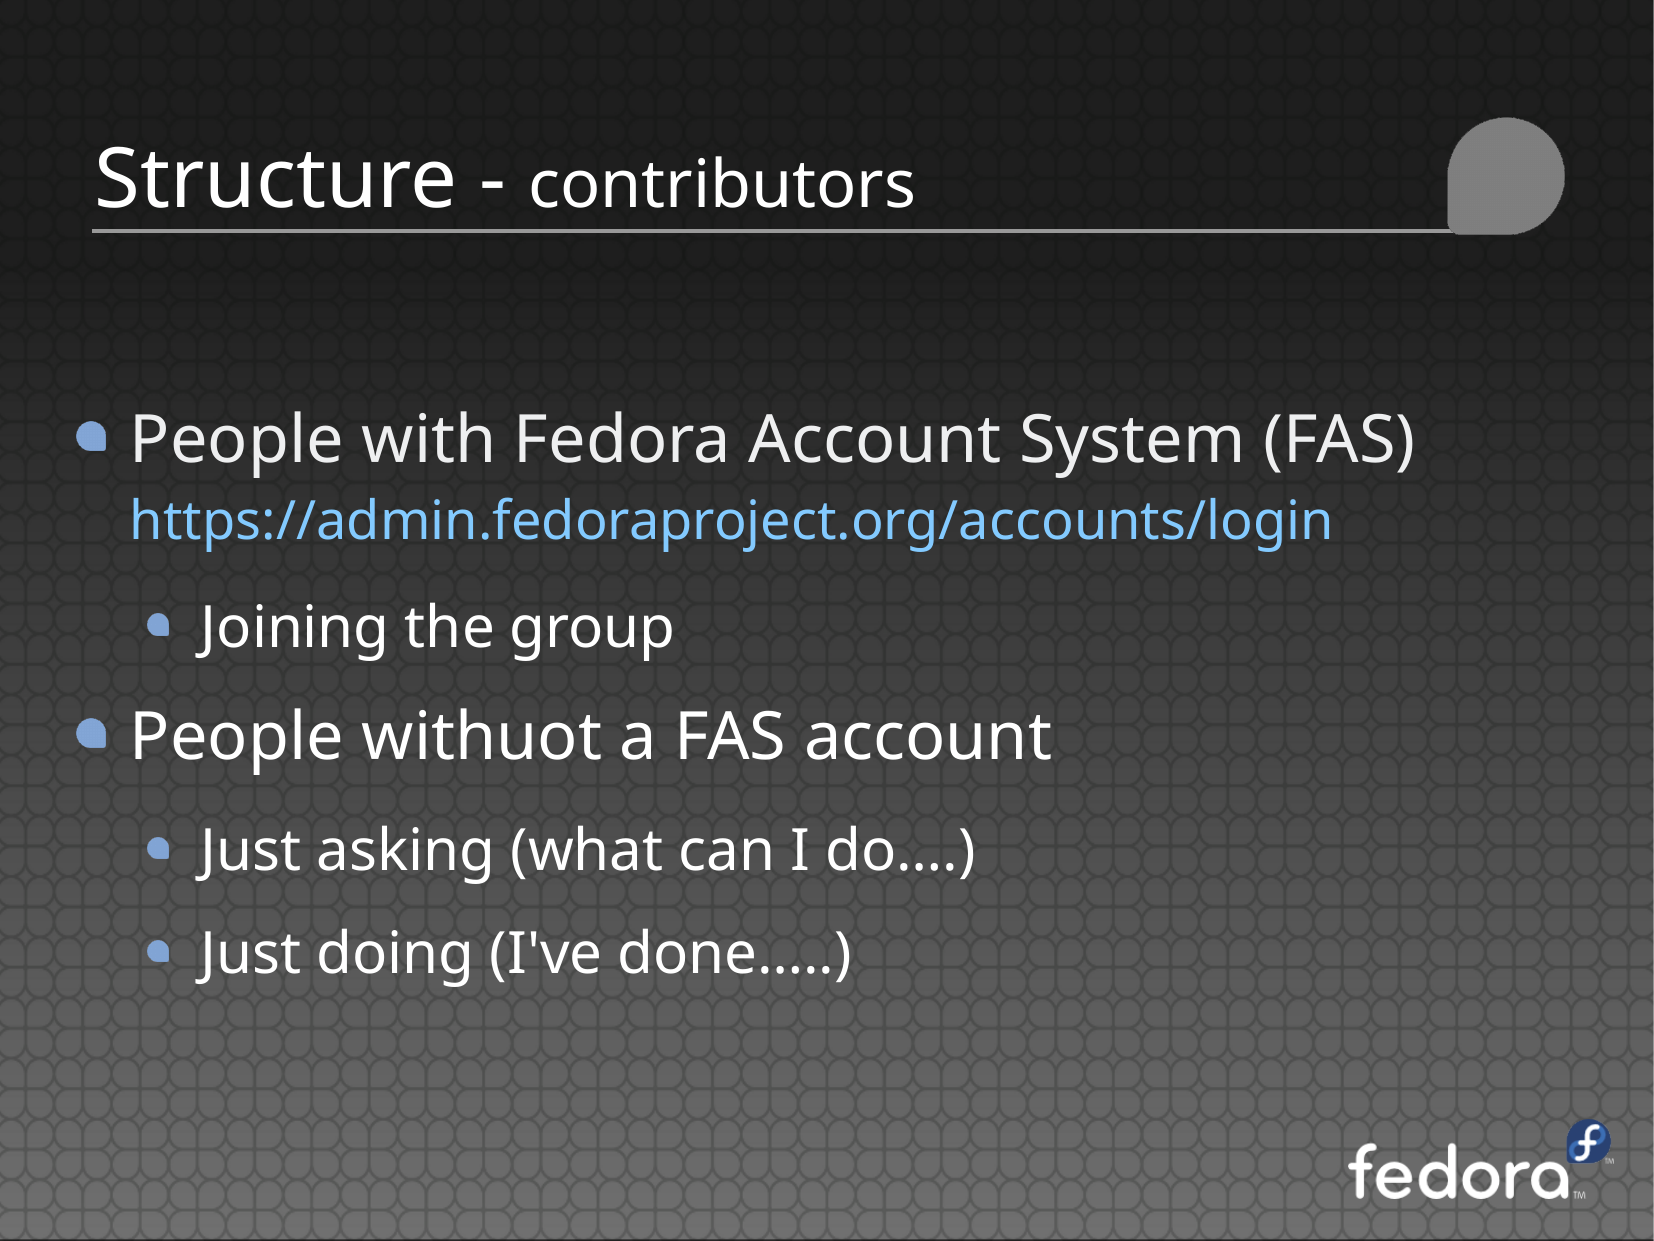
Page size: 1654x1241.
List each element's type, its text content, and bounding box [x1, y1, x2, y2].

picture [0, 0, 1654, 1241]
list People with Fedora Account System (FAS) https://admin.fedoraproject.org/accounts/login Joining the group People withuot a FAS account Just asking (what can I do….) Just doing (I've done…..) [59, 270, 1548, 1008]
title Structure - contributors [94, 100, 1426, 251]
